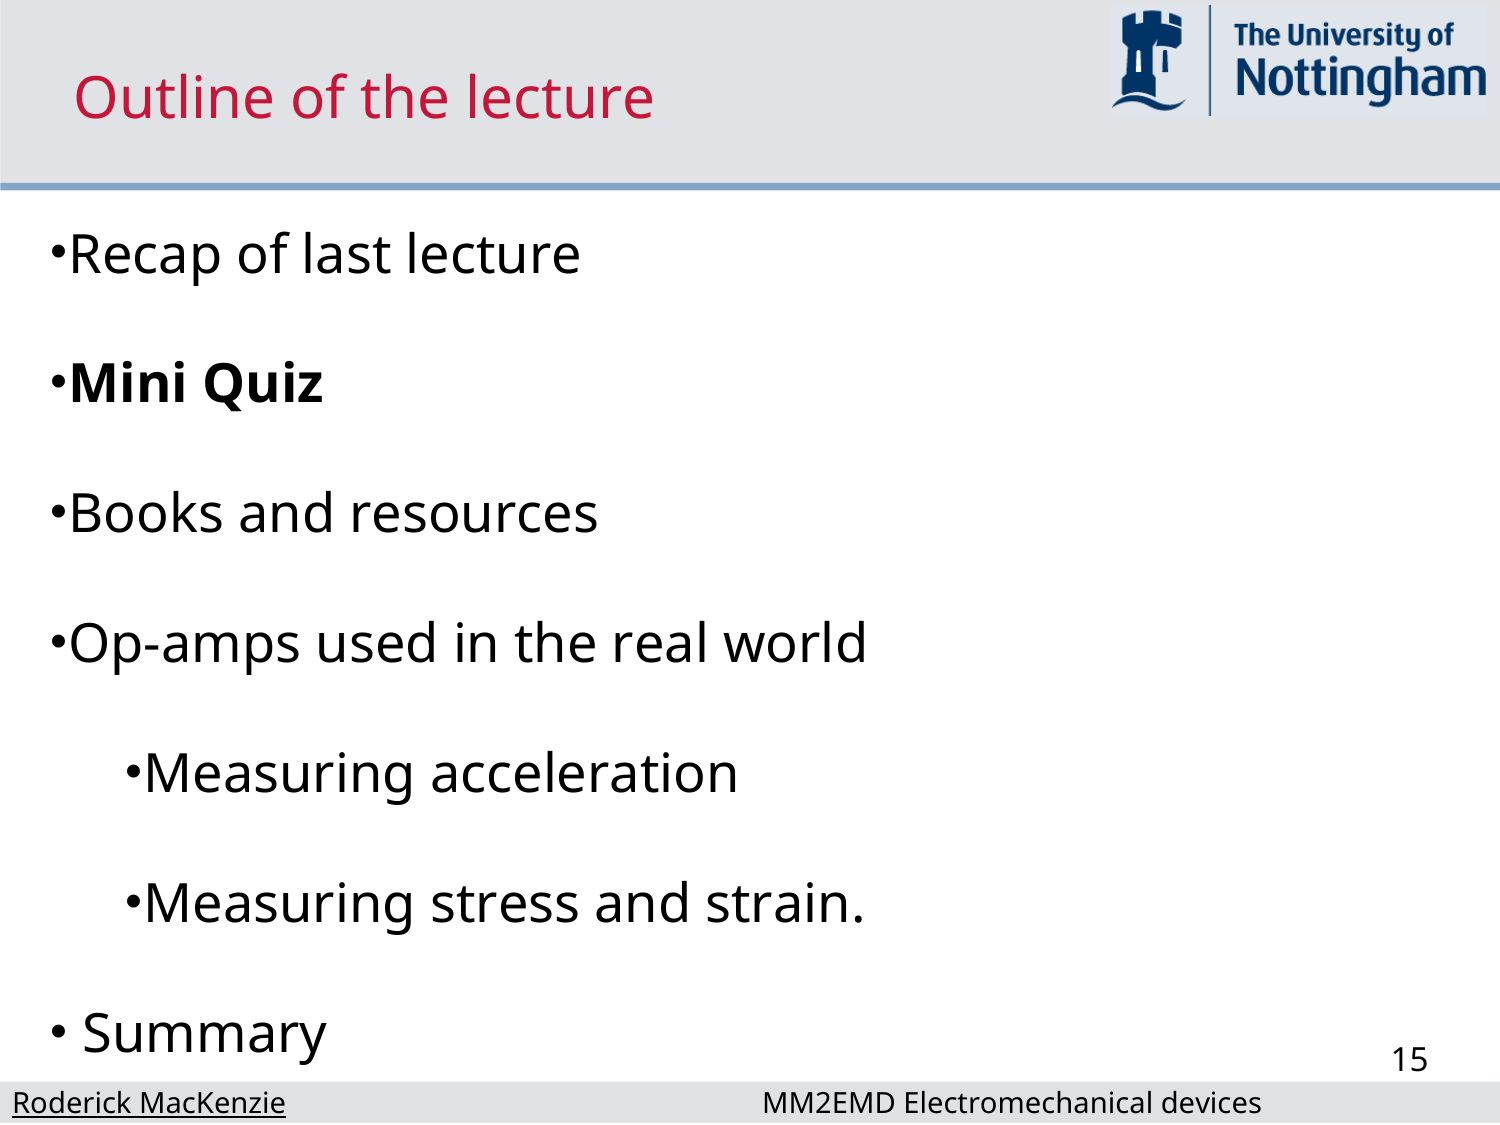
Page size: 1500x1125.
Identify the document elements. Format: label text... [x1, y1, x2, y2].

picture [1111, 4, 1487, 116]
text_box Recap of last lecture Mini Quiz Books and resources Op-amps used in the real world Measuring acceleration Measuring stress and strain. Summary [34, 211, 1477, 1071]
title Outline of the lecture [59, 43, 1297, 148]
text_box <number> [1375, 1030, 1500, 1101]
